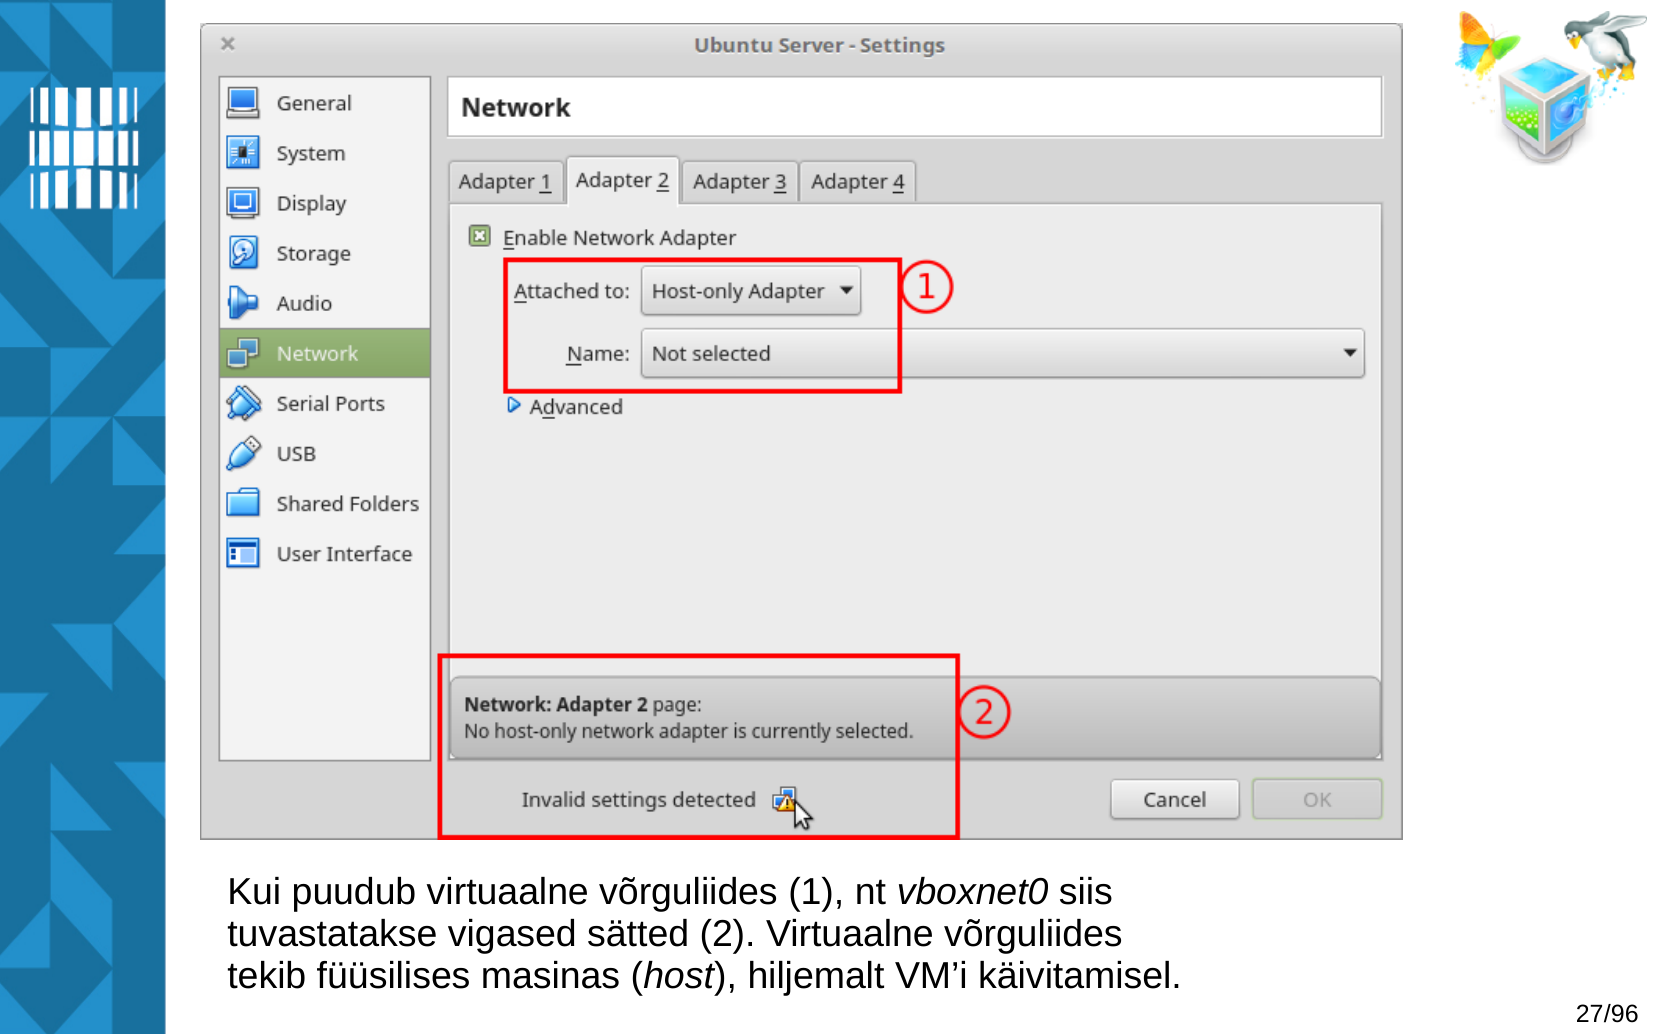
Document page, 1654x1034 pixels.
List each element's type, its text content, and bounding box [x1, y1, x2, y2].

text_box Kui puudub virtuaalne võrguliides (1), nt vboxnet0 siis tuvastatakse vigased sätted (2). Virtuaalne võrguliides tekib füüsilises masinas (host), hiljemalt VM’i käivitamisel. [212, 863, 1205, 1004]
picture [1452, 7, 1653, 166]
picture [200, 23, 1403, 840]
